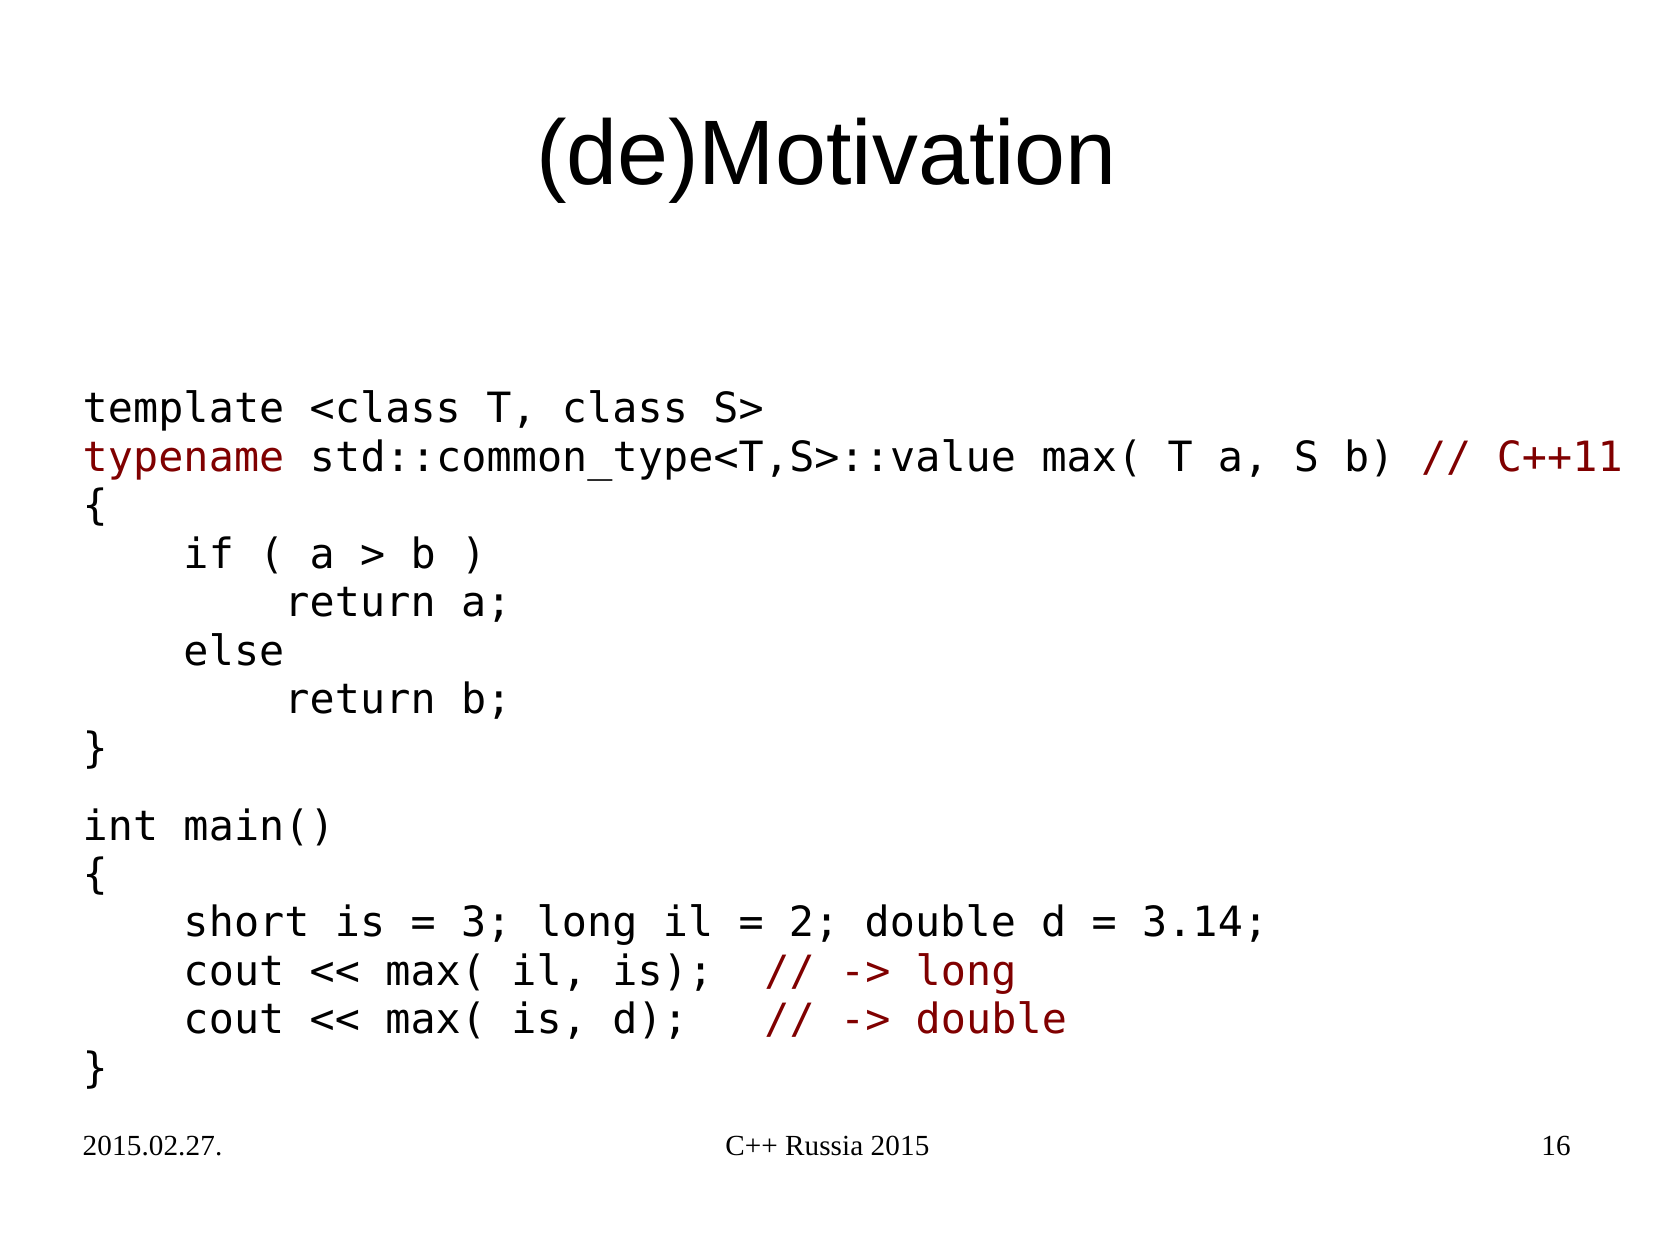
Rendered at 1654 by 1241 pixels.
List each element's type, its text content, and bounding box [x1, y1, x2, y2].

list template <class T, class S> typename std::common_type<T,S>::value max( T a, S b) // C++11 { if ( a > b ) return a; else return b; } int main() { short is = 3; long il = 2; double d = 3.14; cout << max( il, is); // -> long cout << max( is, d); // -> double } [82, 383, 1625, 1141]
title (de)Motivation [82, 49, 1571, 257]
